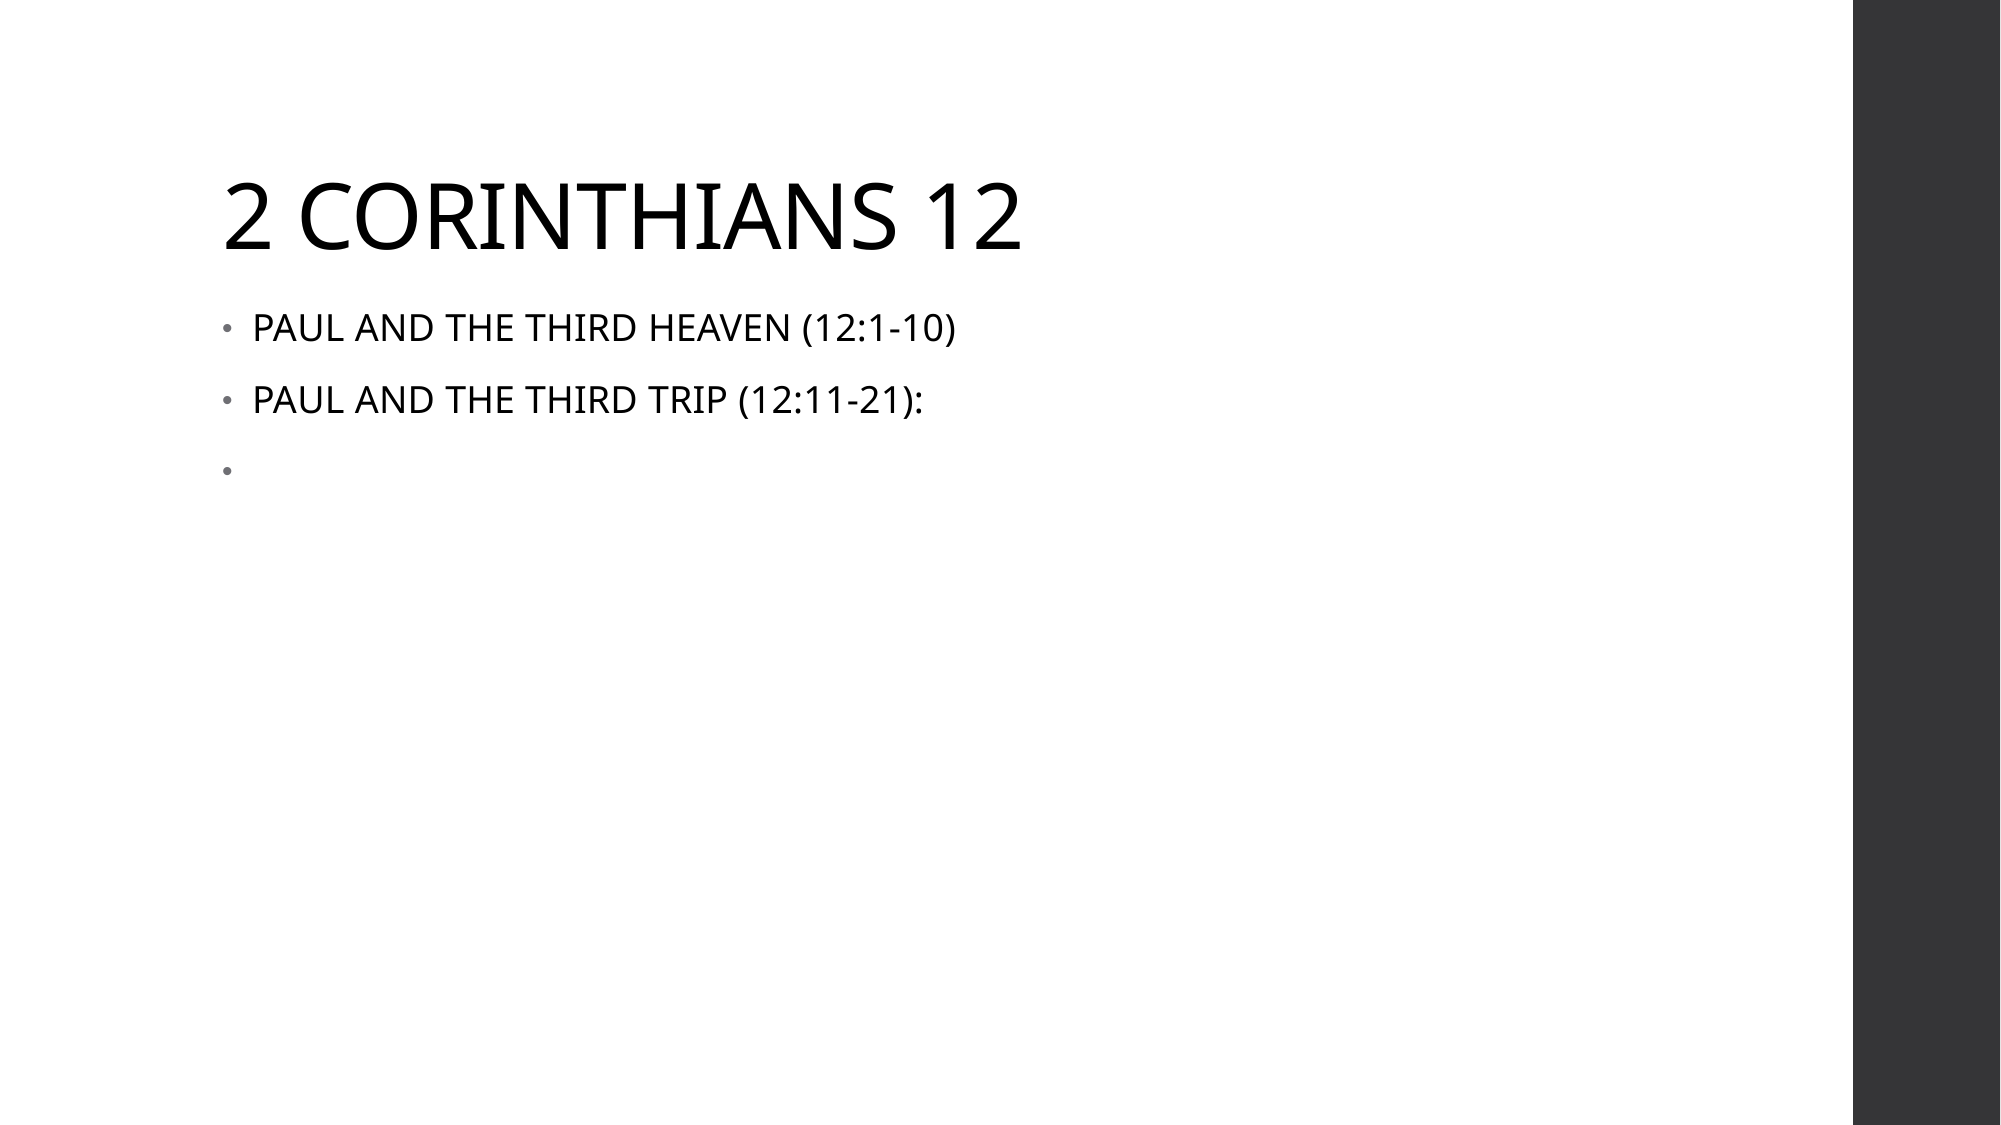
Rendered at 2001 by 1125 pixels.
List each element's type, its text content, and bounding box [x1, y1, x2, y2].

title 2 CORINTHIANS 12 [206, 60, 1797, 278]
list PAUL AND THE THIRD HEAVEN (12:1-10) PAUL AND THE THIRD TRIP (12:11-21): [206, 299, 1617, 1014]
